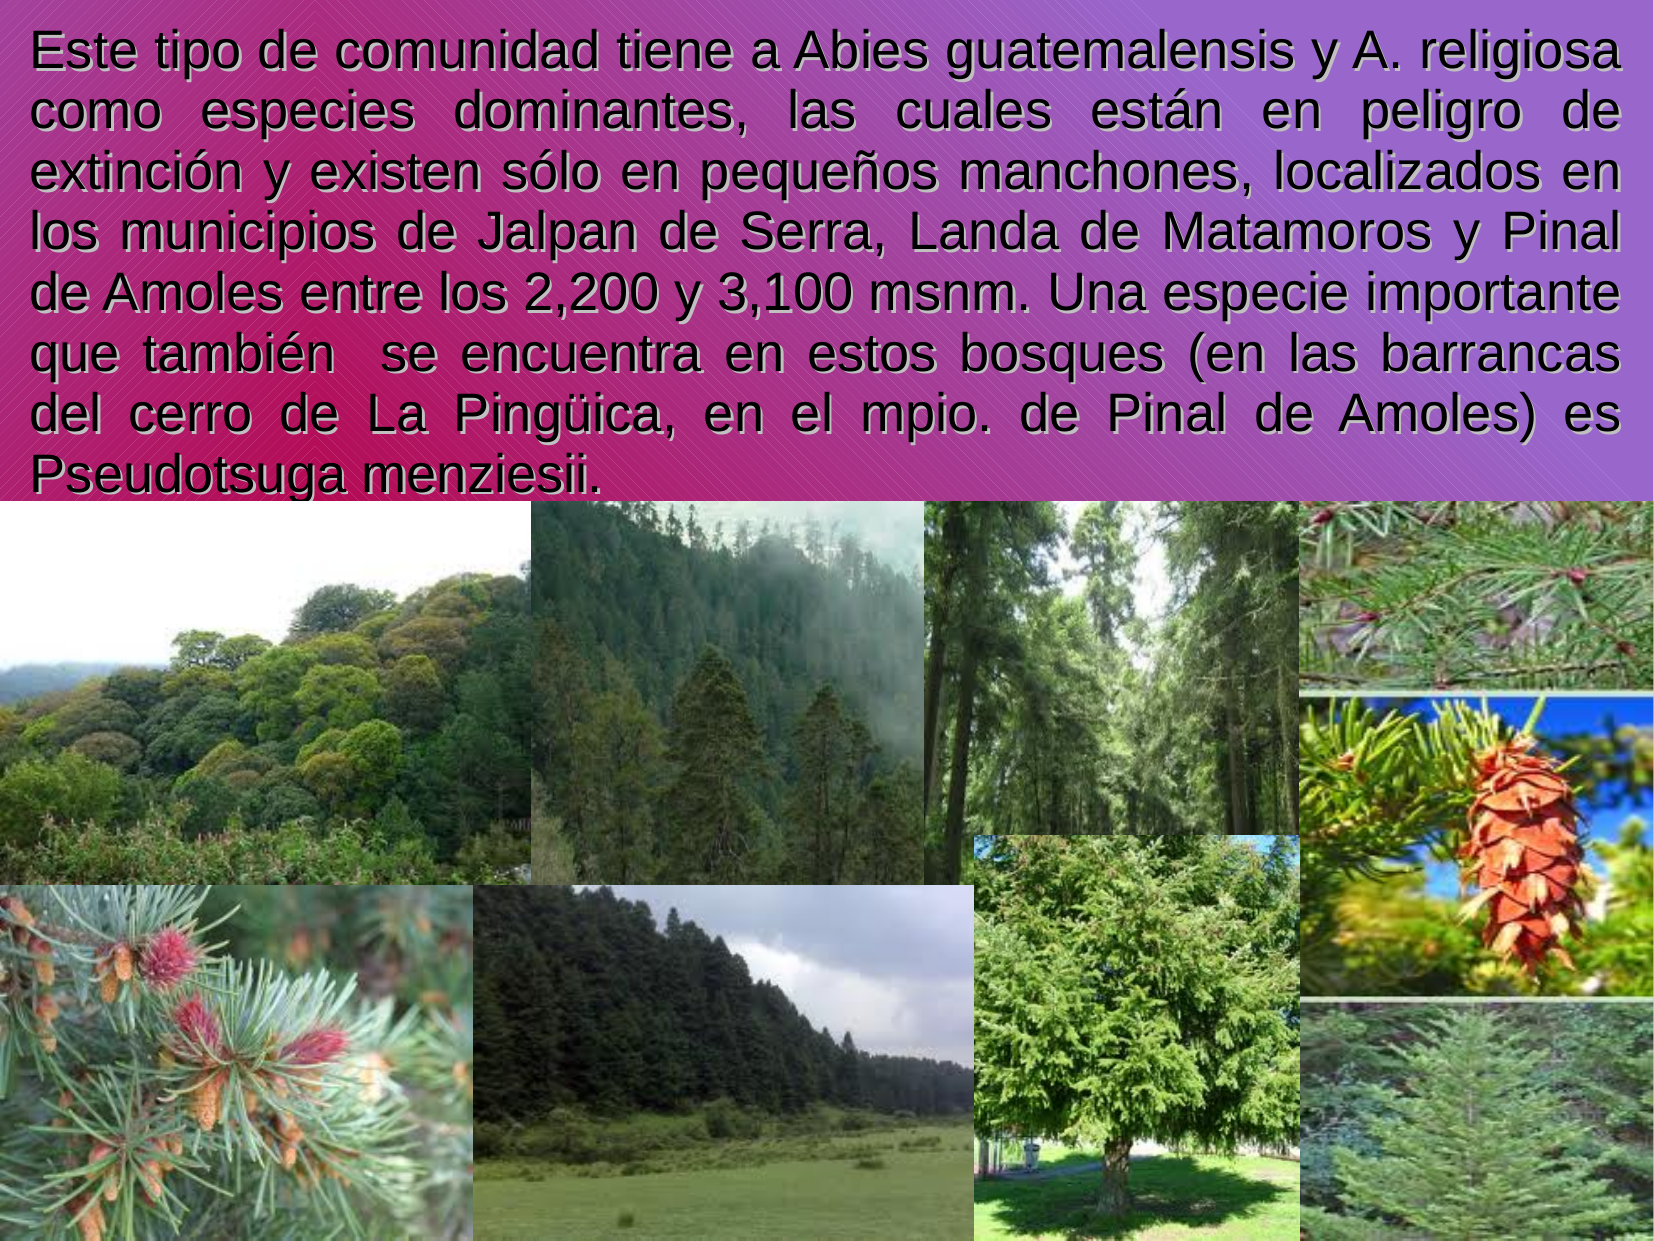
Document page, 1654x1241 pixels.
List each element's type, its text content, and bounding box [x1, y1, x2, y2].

picture [0, 501, 1654, 1241]
subtitle Este tipo de comunidad tiene a Abies guatemalensis y A. religiosa como especies dominantes, las cuales están en peligro de extinción y existen sólo en pequeños manchones, localizados en los municipios de Jalpan de Serra, Landa de Matamoros y Pinal de Amoles entre los 2,200 y 3,100 msnm. Una especie importante que también se encuentra en estos bosques (en las barrancas del cerro de La Pingüica, en el mpio. de Pinal de Amoles) es Pseudotsuga menziesii. [29, 0, 1625, 501]
